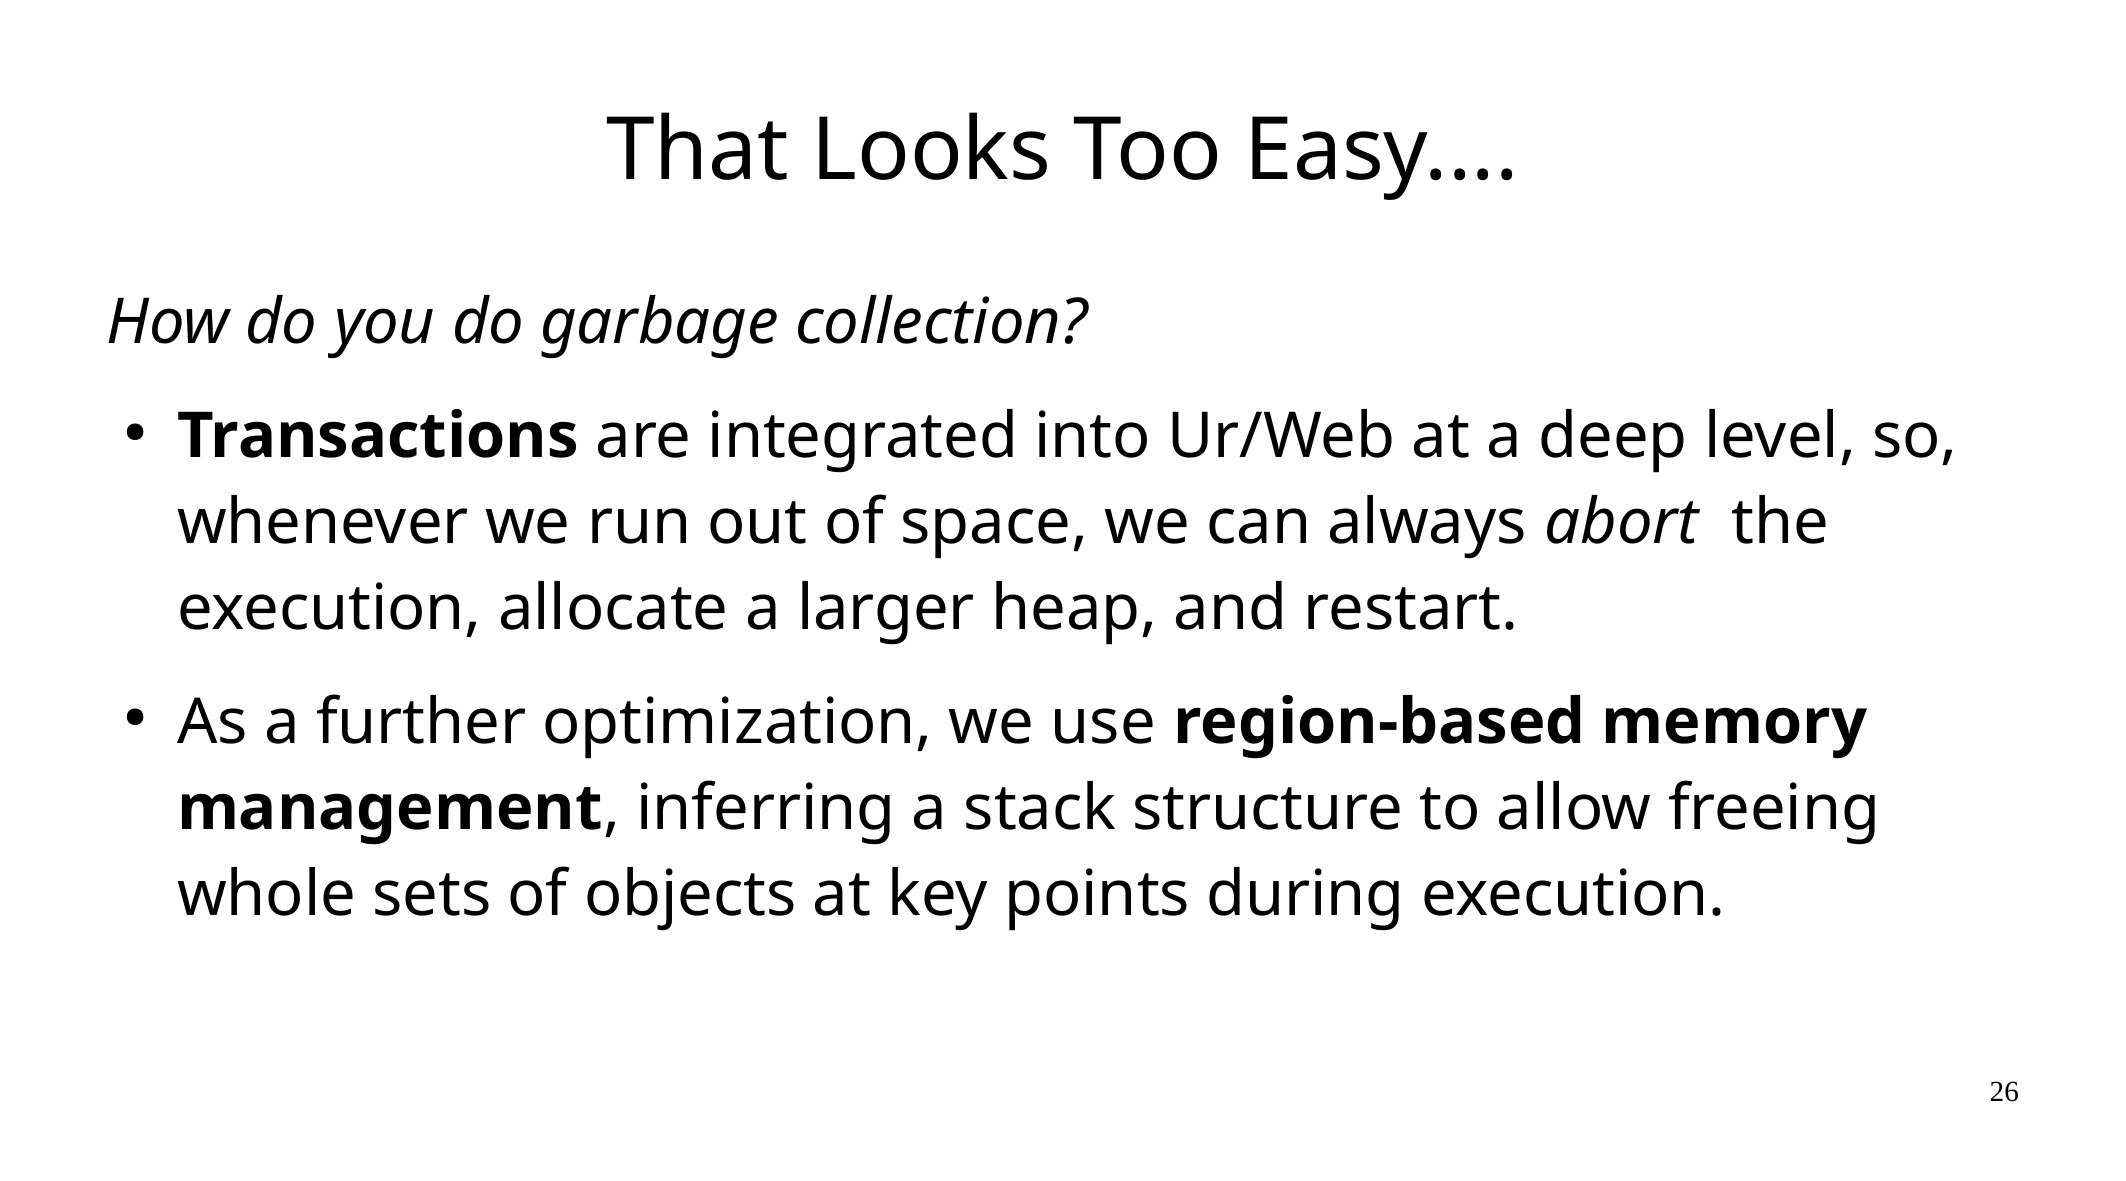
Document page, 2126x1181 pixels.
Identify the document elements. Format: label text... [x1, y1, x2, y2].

list How do you do garbage collection? Transactions are integrated into Ur/Web at a deep level, so, whenever we run out of space, we can always abort the execution, allocate a larger heap, and restart. As a further optimization, we use region-based memory management, inferring a stack structure to allow freeing whole sets of objects at key points during execution. [106, 276, 1977, 961]
title That Looks Too Easy.... [106, 47, 2020, 245]
